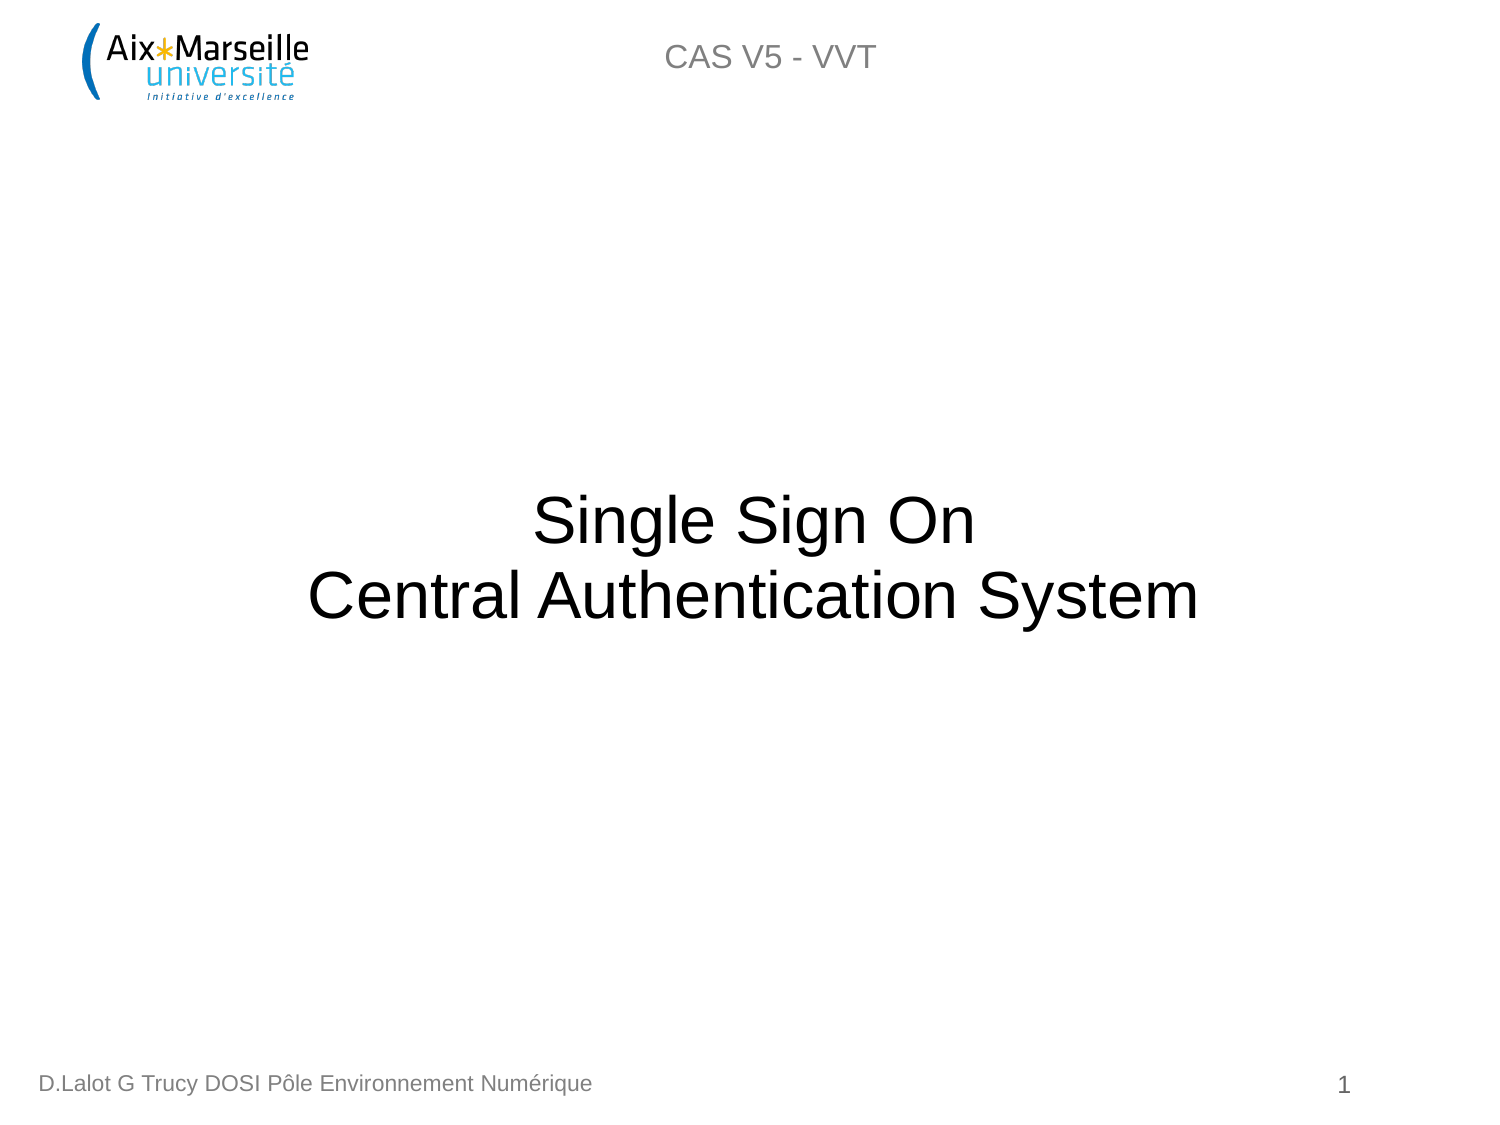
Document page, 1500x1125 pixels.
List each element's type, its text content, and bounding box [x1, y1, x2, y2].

picture [82, 23, 308, 100]
subtitle Single Sign On Central Authentication System [79, 224, 1430, 967]
